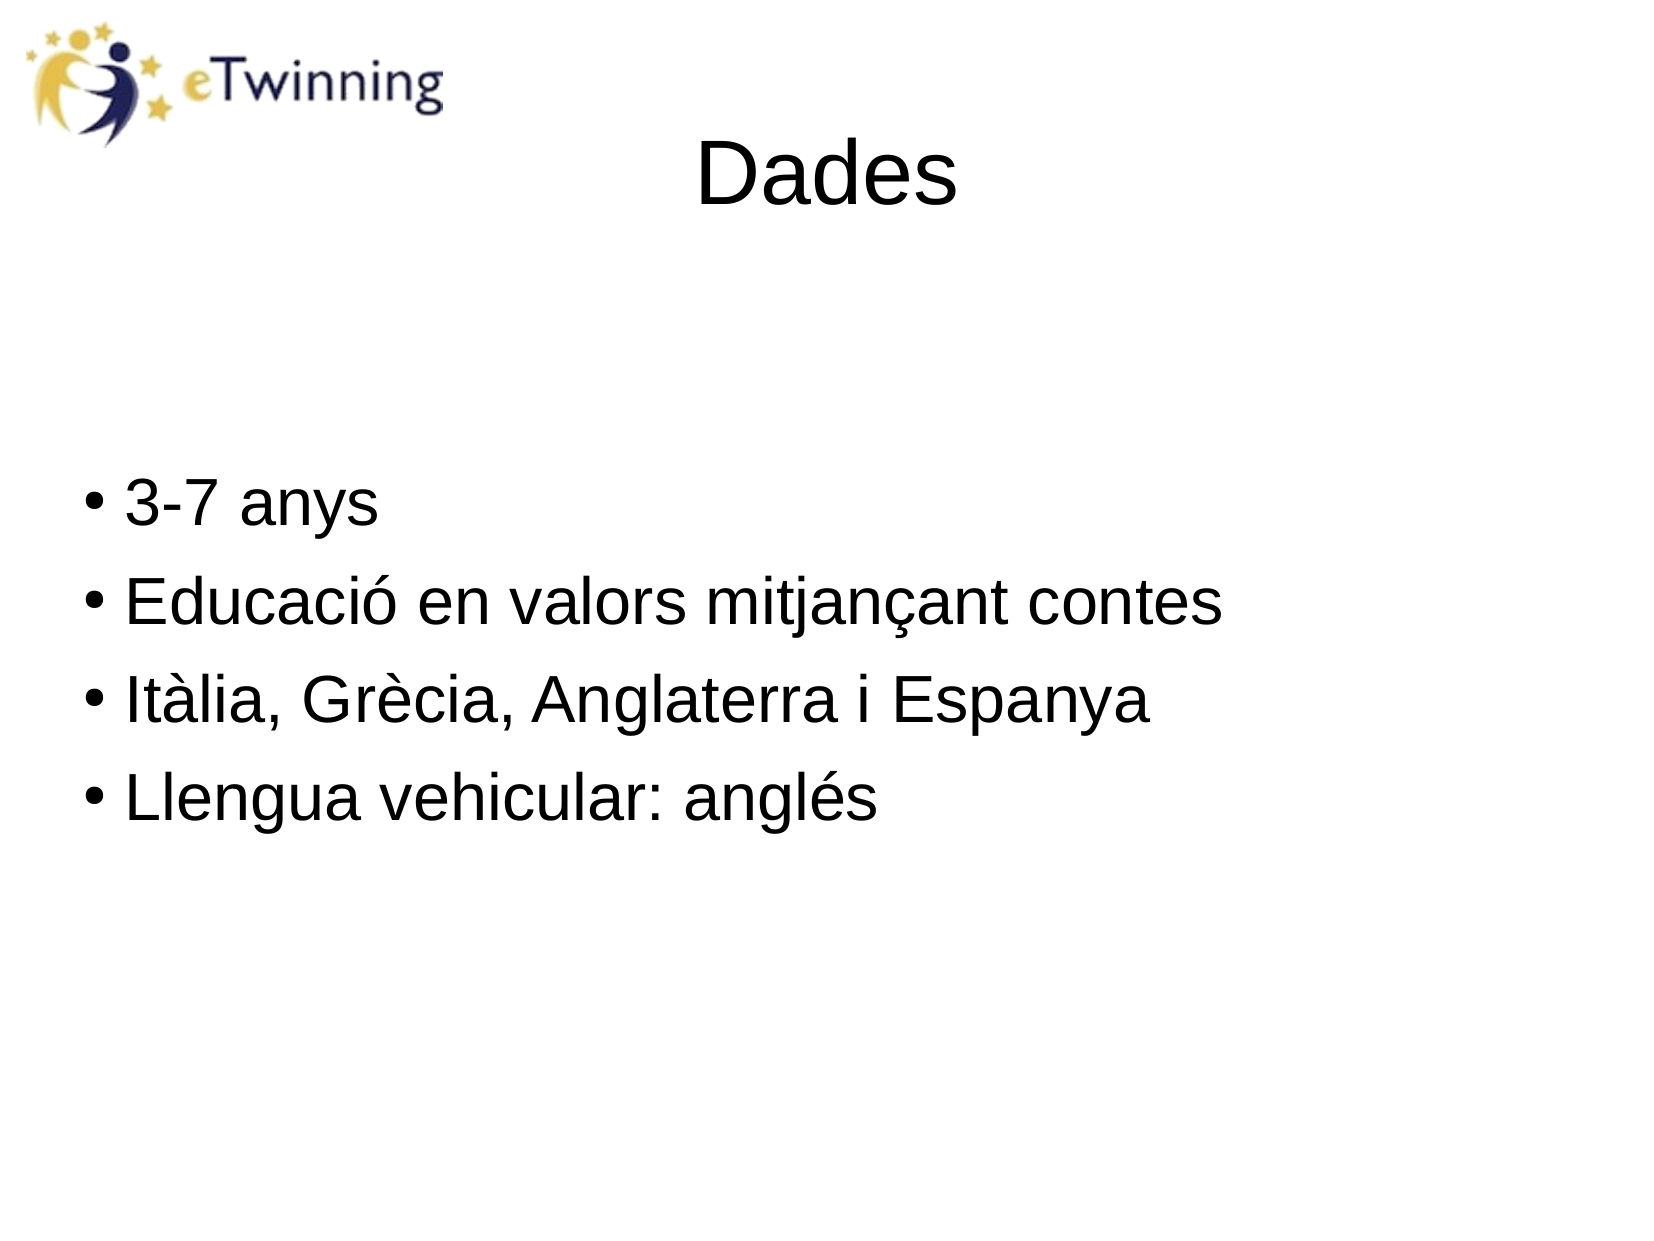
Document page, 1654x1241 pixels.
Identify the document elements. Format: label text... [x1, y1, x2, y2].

picture [26, 20, 443, 148]
title Dades [82, 88, 1571, 257]
subtitle 3-7 anys Educació en valors mitjançant contes Itàlia, Grècia, Anglaterra i Espanya Llengua vehicular: anglés [82, 290, 1571, 1109]
